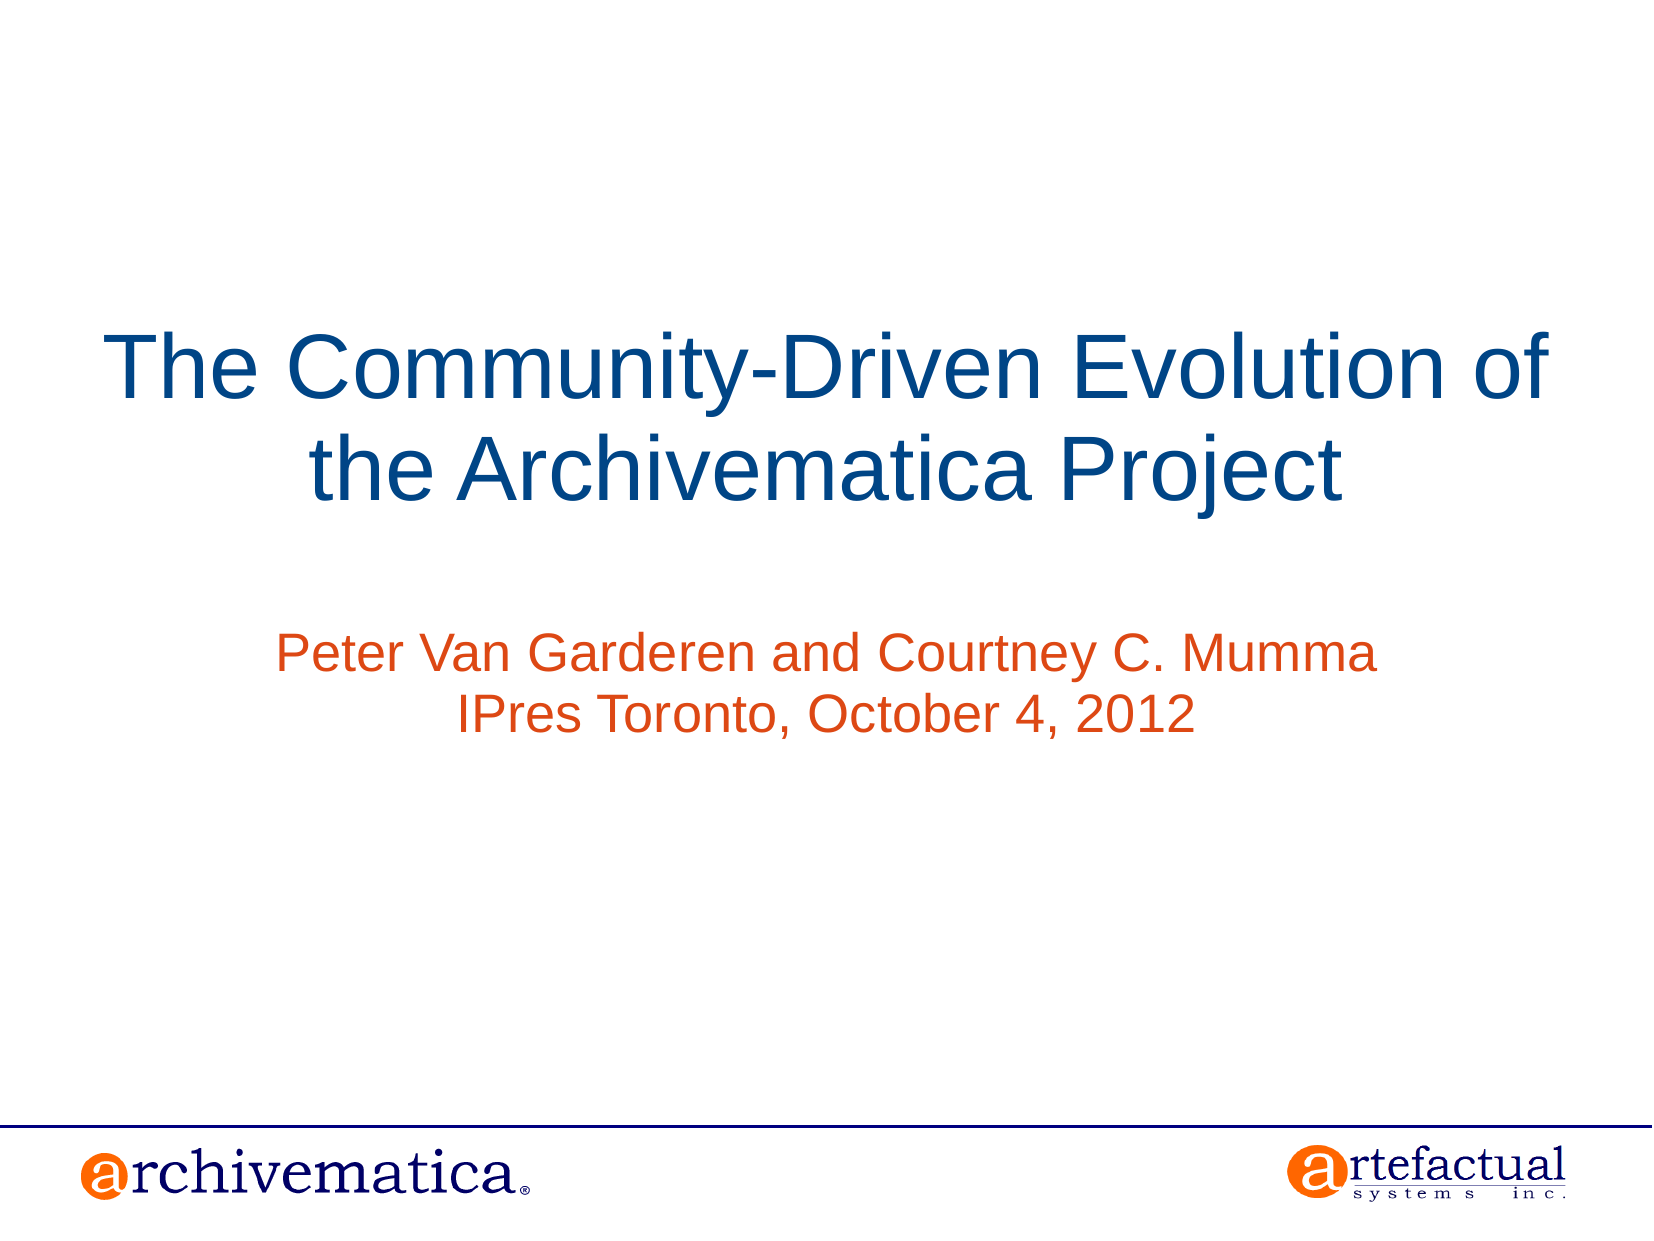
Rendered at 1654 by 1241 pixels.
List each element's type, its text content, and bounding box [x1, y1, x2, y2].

subtitle The Community-Driven Evolution of the Archivematica Project Peter Van Garderen and Courtney C. Mumma IPres Toronto, October 4, 2012 [82, 49, 1571, 1010]
picture [81, 1133, 531, 1216]
picture [1280, 1137, 1577, 1209]
